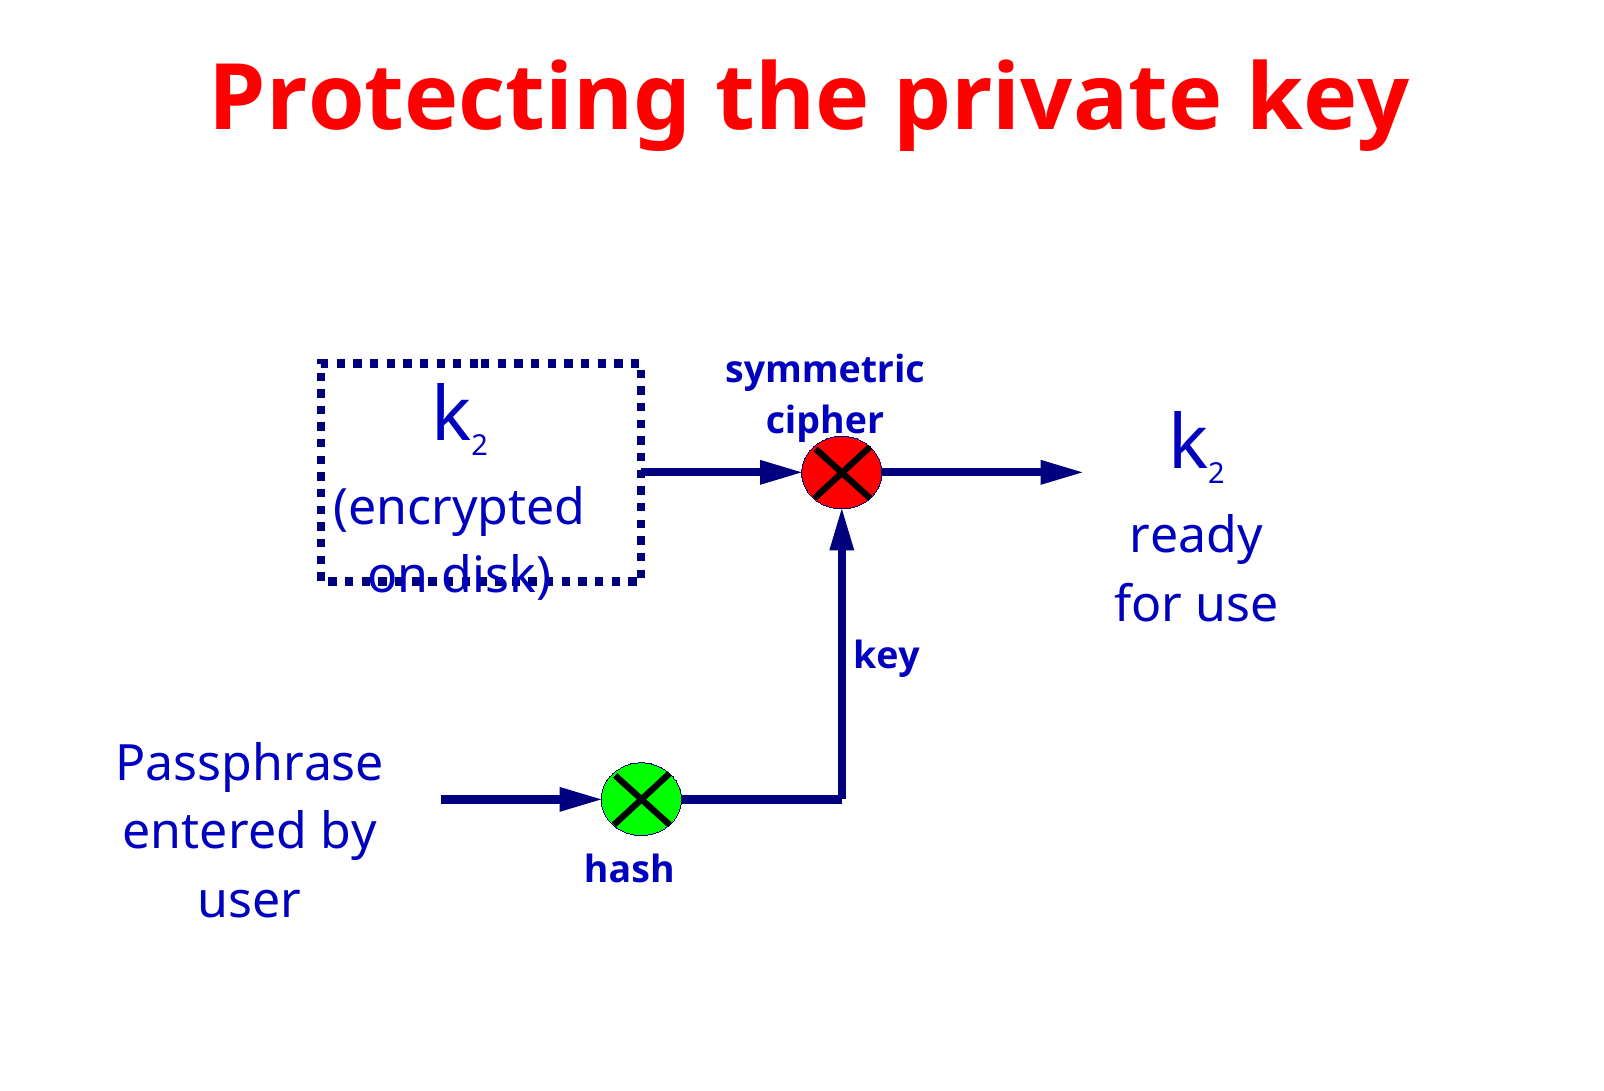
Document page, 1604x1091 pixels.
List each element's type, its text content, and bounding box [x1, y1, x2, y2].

text_box key [853, 628, 921, 680]
text_box [601, 762, 667, 827]
text_box symmetric cipher [725, 342, 926, 445]
text_box [616, 805, 667, 836]
text_box hash [583, 842, 676, 894]
text_box k2 (encrypted on disk) [333, 360, 586, 608]
text_box [848, 449, 882, 496]
text_box [801, 445, 867, 509]
text_box [647, 775, 682, 823]
title Protecting the private key [204, 28, 1415, 132]
text_box k2 ready for use [1114, 388, 1279, 636]
text_box Passphrase entered by user [115, 727, 385, 933]
